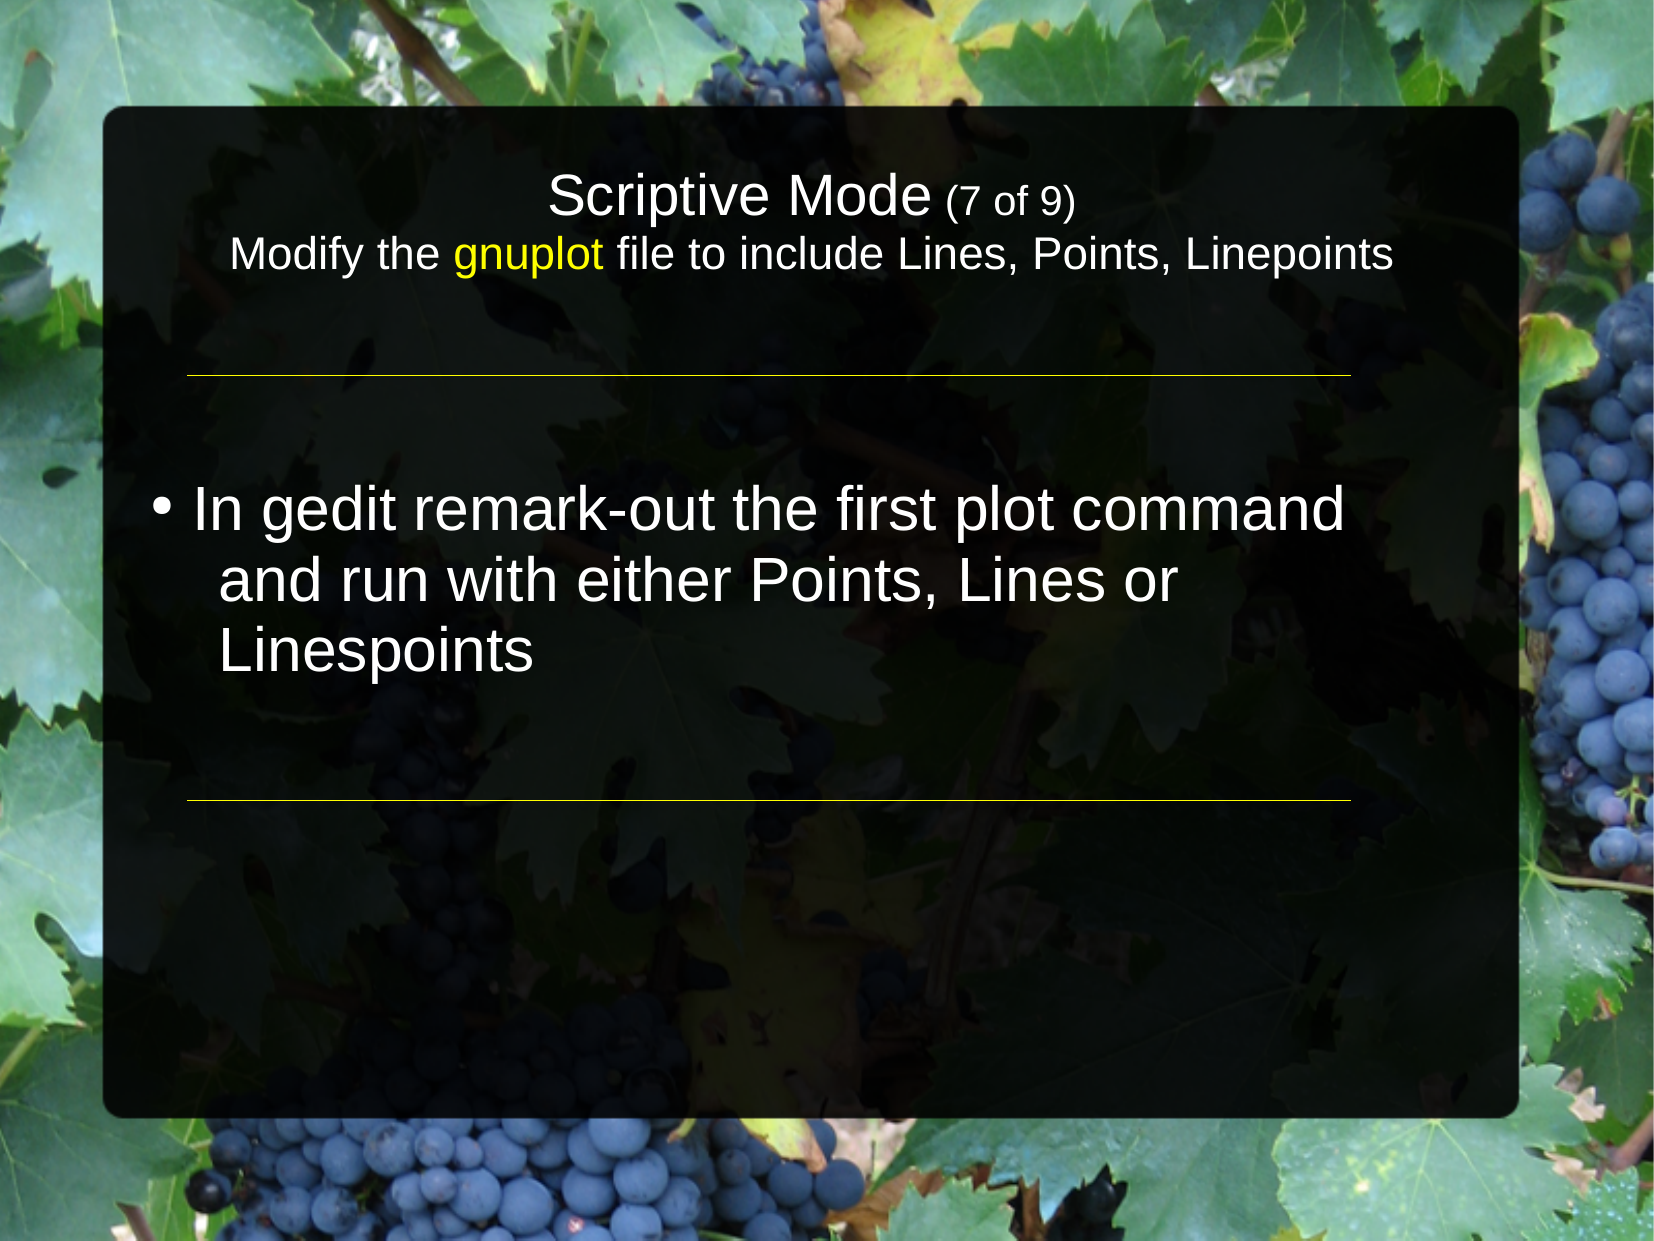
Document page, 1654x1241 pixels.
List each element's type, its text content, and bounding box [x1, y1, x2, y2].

title Scriptive Mode (7 of 9) Modify the gnuplot file to include Lines, Points, Linepoints [118, 125, 1506, 318]
picture [0, 0, 1654, 1241]
text_box In gedit remark-out the first plot command and run with either Points, Lines or Linespoints [150, 470, 1426, 685]
